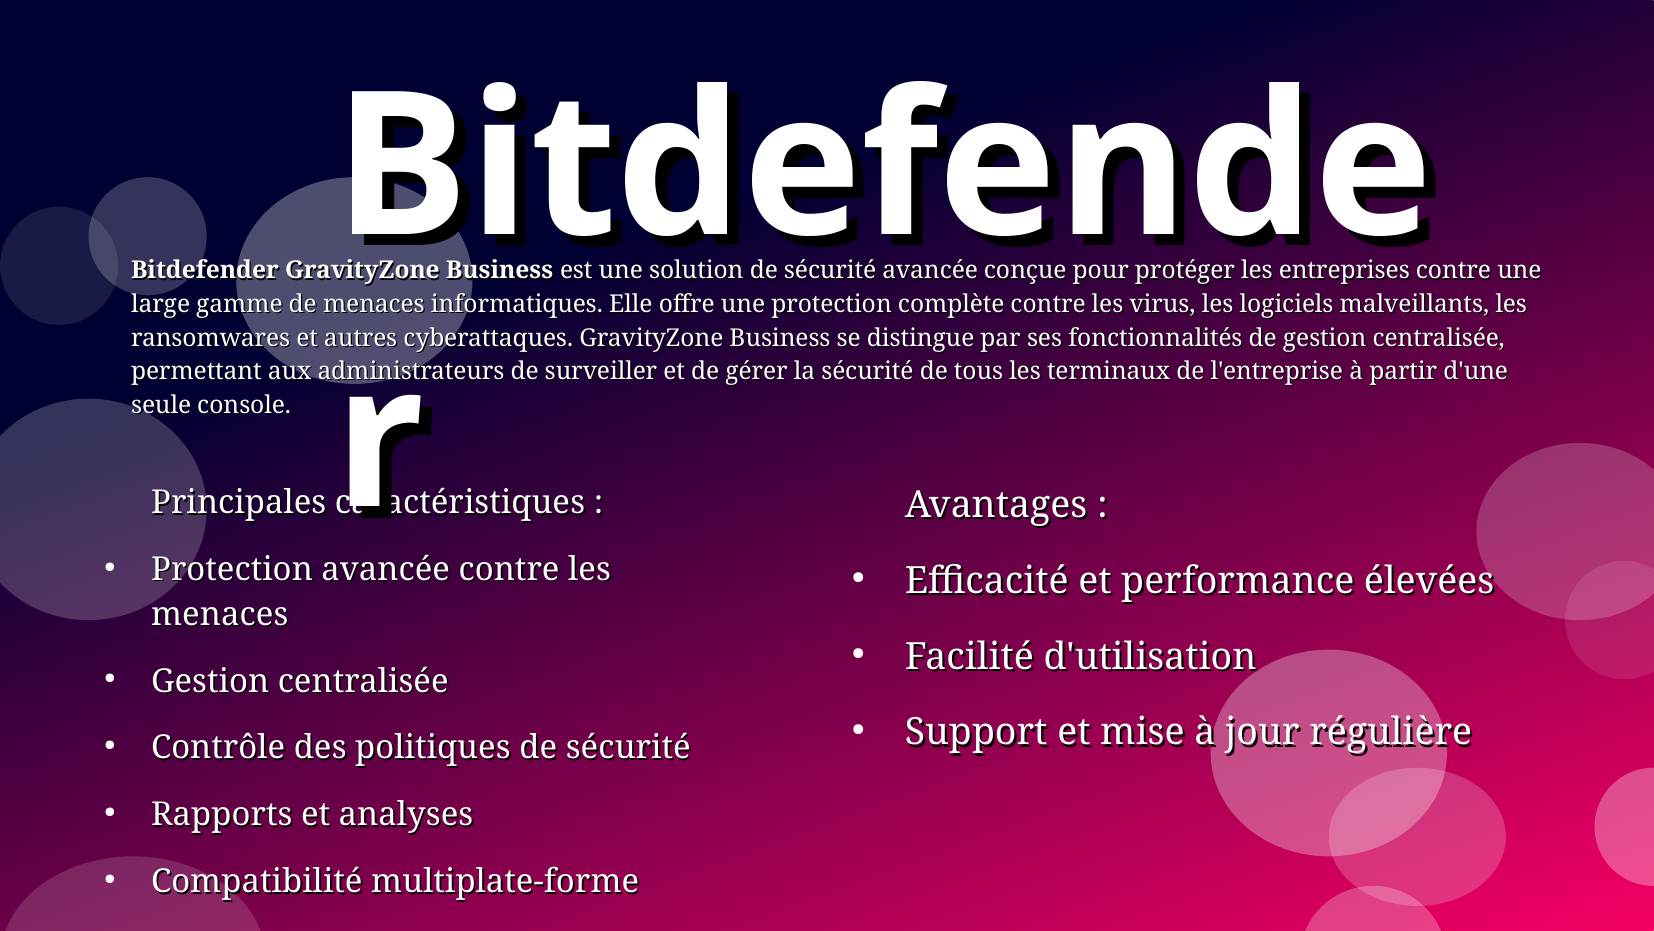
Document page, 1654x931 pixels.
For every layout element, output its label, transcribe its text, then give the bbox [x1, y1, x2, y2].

list Principales caractéristiques : Protection avancée contre les menaces Gestion centralisée Contrôle des politiques de sécurité Rapports et analyses Compatibilité multiplate-forme [88, 478, 706, 912]
list Bitdefender GravityZone Business est une solution de sécurité avancée conçue pour protéger les entreprises contre une large gamme de menaces informatiques. Elle offre une protection complète contre les virus, les logiciels malveillants, les ransomwares et autres cyberattaques. GravityZone Business se distingue par ses fonctionnalités de gestion centralisée, permettant aux administrateurs de surveiller et de gérer la sécurité de tous les terminaux de l'entreprise à partir d'une seule console. [78, 252, 1555, 422]
list Avantages : Efficacité et performance élevées Facilité d'utilisation Support et mise à jour régulière [833, 477, 1602, 835]
text_box Bitdefender [320, 13, 1472, 255]
